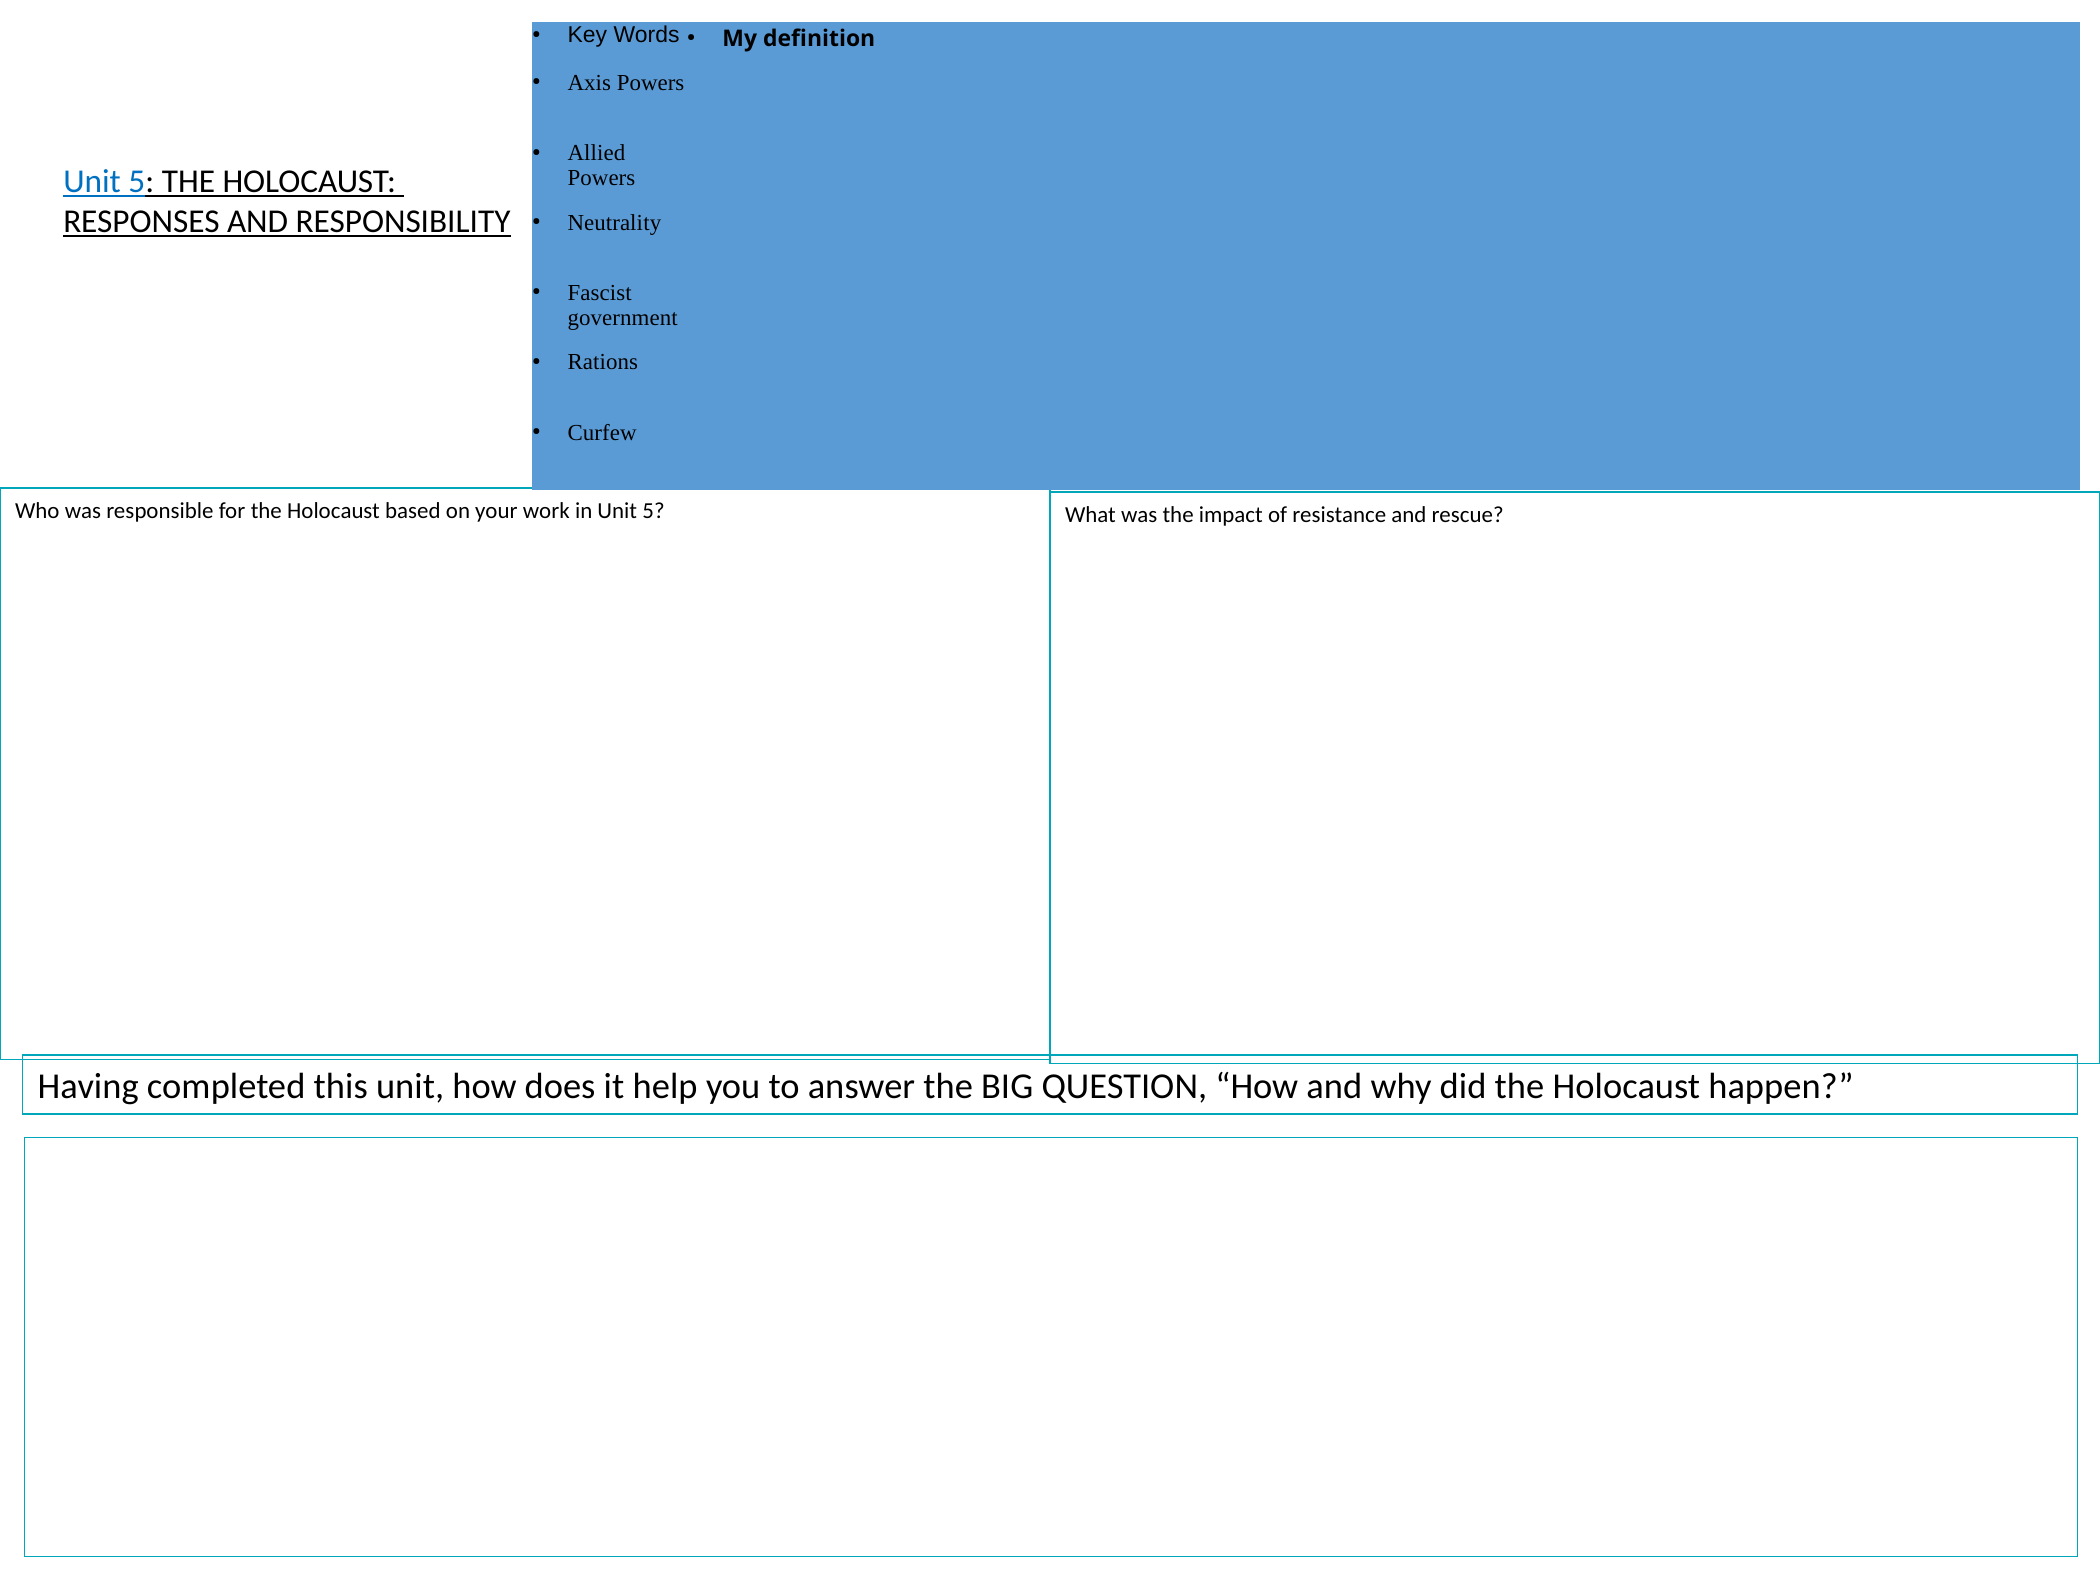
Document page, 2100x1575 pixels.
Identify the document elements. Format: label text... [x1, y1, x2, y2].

text_box Unit 5: THE HOLOCAUST: RESPONSES AND RESPONSIBILITY [49, 152, 526, 246]
table_cell Neutrality [532, 210, 687, 280]
table_cell [687, 70, 2080, 140]
table_header My definition [687, 22, 2080, 70]
table_cell [687, 280, 2080, 350]
table_cell Allied Powers [532, 140, 687, 210]
table_cell [687, 140, 2080, 210]
table_cell [687, 350, 2080, 420]
table_cell [687, 210, 2080, 280]
text_box What was the impact of resistance and rescue? [1050, 491, 2100, 1064]
table_cell [687, 420, 2080, 490]
table_cell Rations [532, 350, 687, 420]
table_cell Fascist government [532, 280, 687, 350]
text_box Having completed this unit, how does it help you to answer the BIG QUESTION, “How and why did the Holocaust happen?” [22, 1060, 2078, 1115]
table_cell Curfew [532, 420, 687, 490]
text_box Who was responsible for the Holocaust based on your work in Unit 5? [0, 487, 1051, 1060]
table_cell Axis Powers [532, 70, 687, 140]
text_box [24, 1137, 2078, 1557]
table_header Key Words [532, 22, 687, 70]
